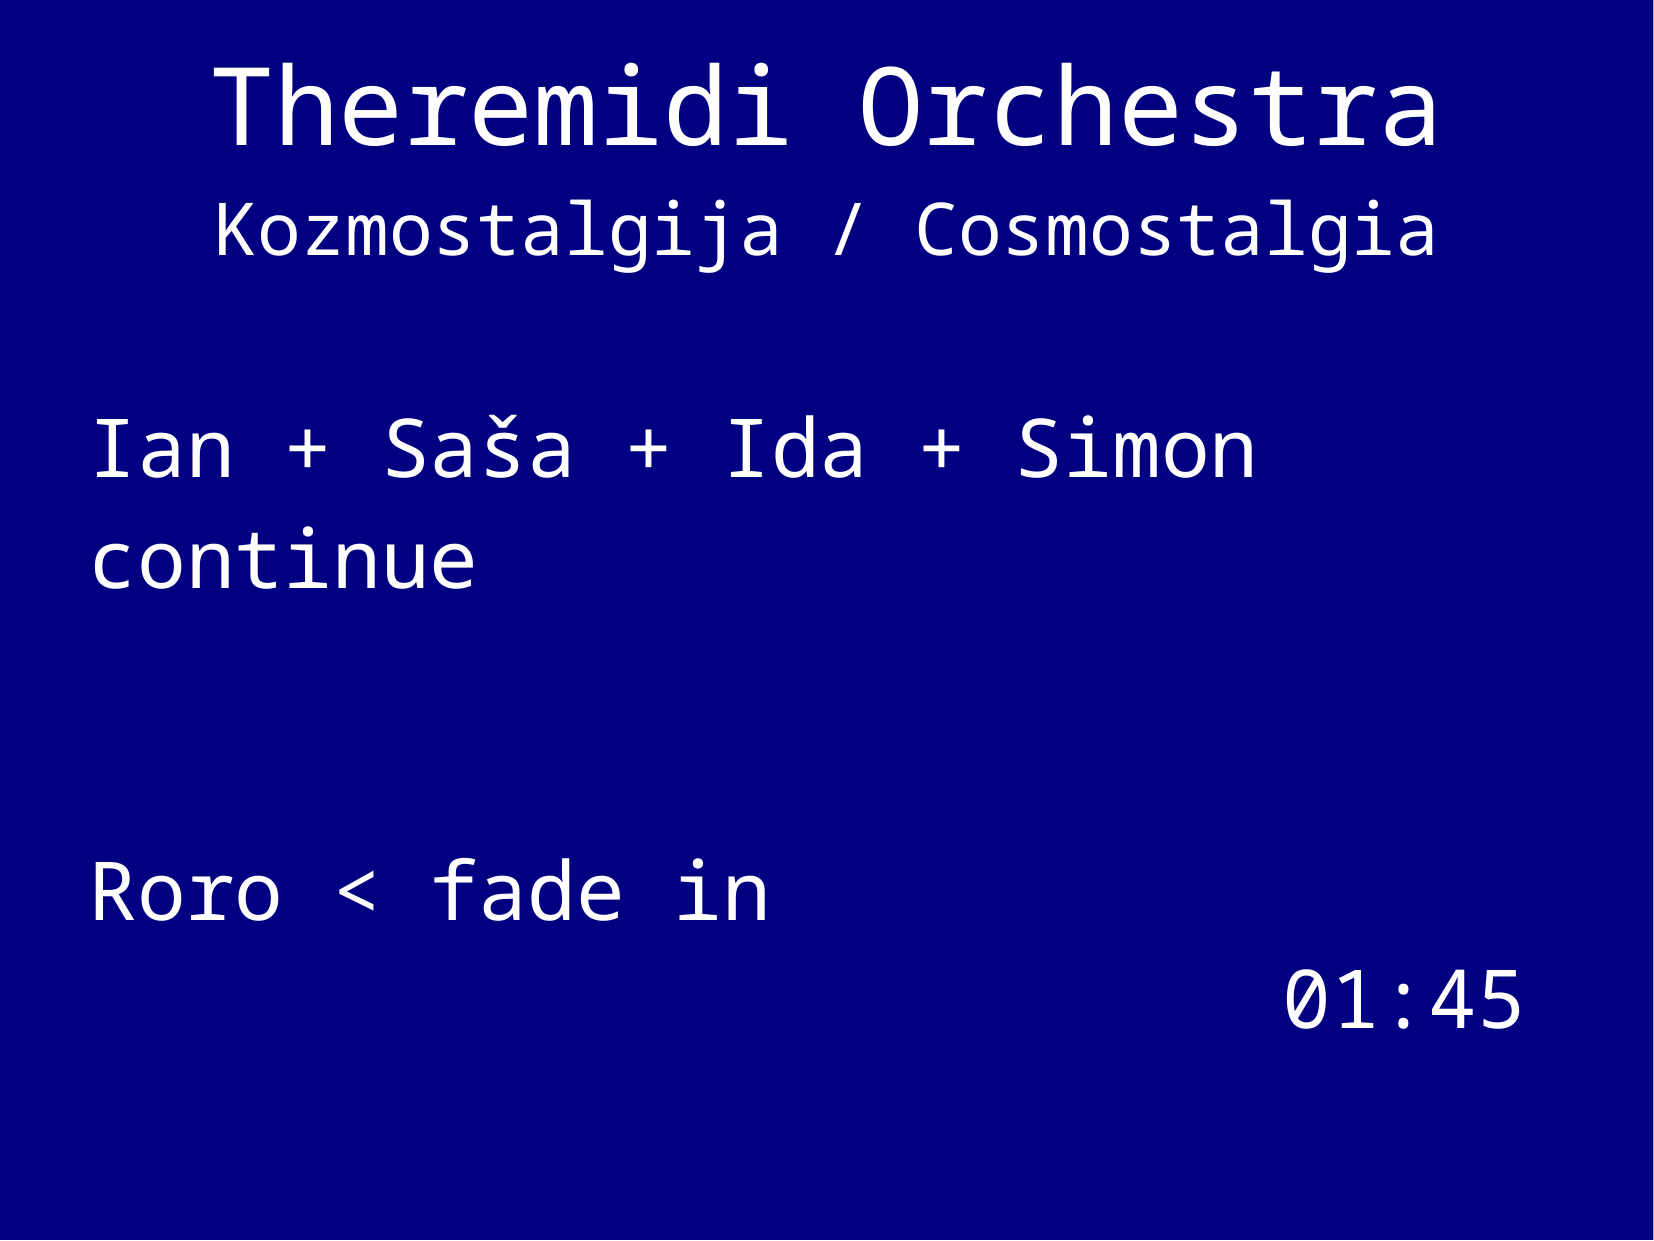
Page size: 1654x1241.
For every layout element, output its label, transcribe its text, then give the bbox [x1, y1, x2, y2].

title Theremidi Orchestra Kozmostalgija / Cosmostalgia [82, 49, 1571, 257]
text_box 01:45 [1282, 900, 1620, 1096]
subtitle Ian + Saša + Ida + Simon continue Roro < fade in [88, 272, 1566, 1063]
